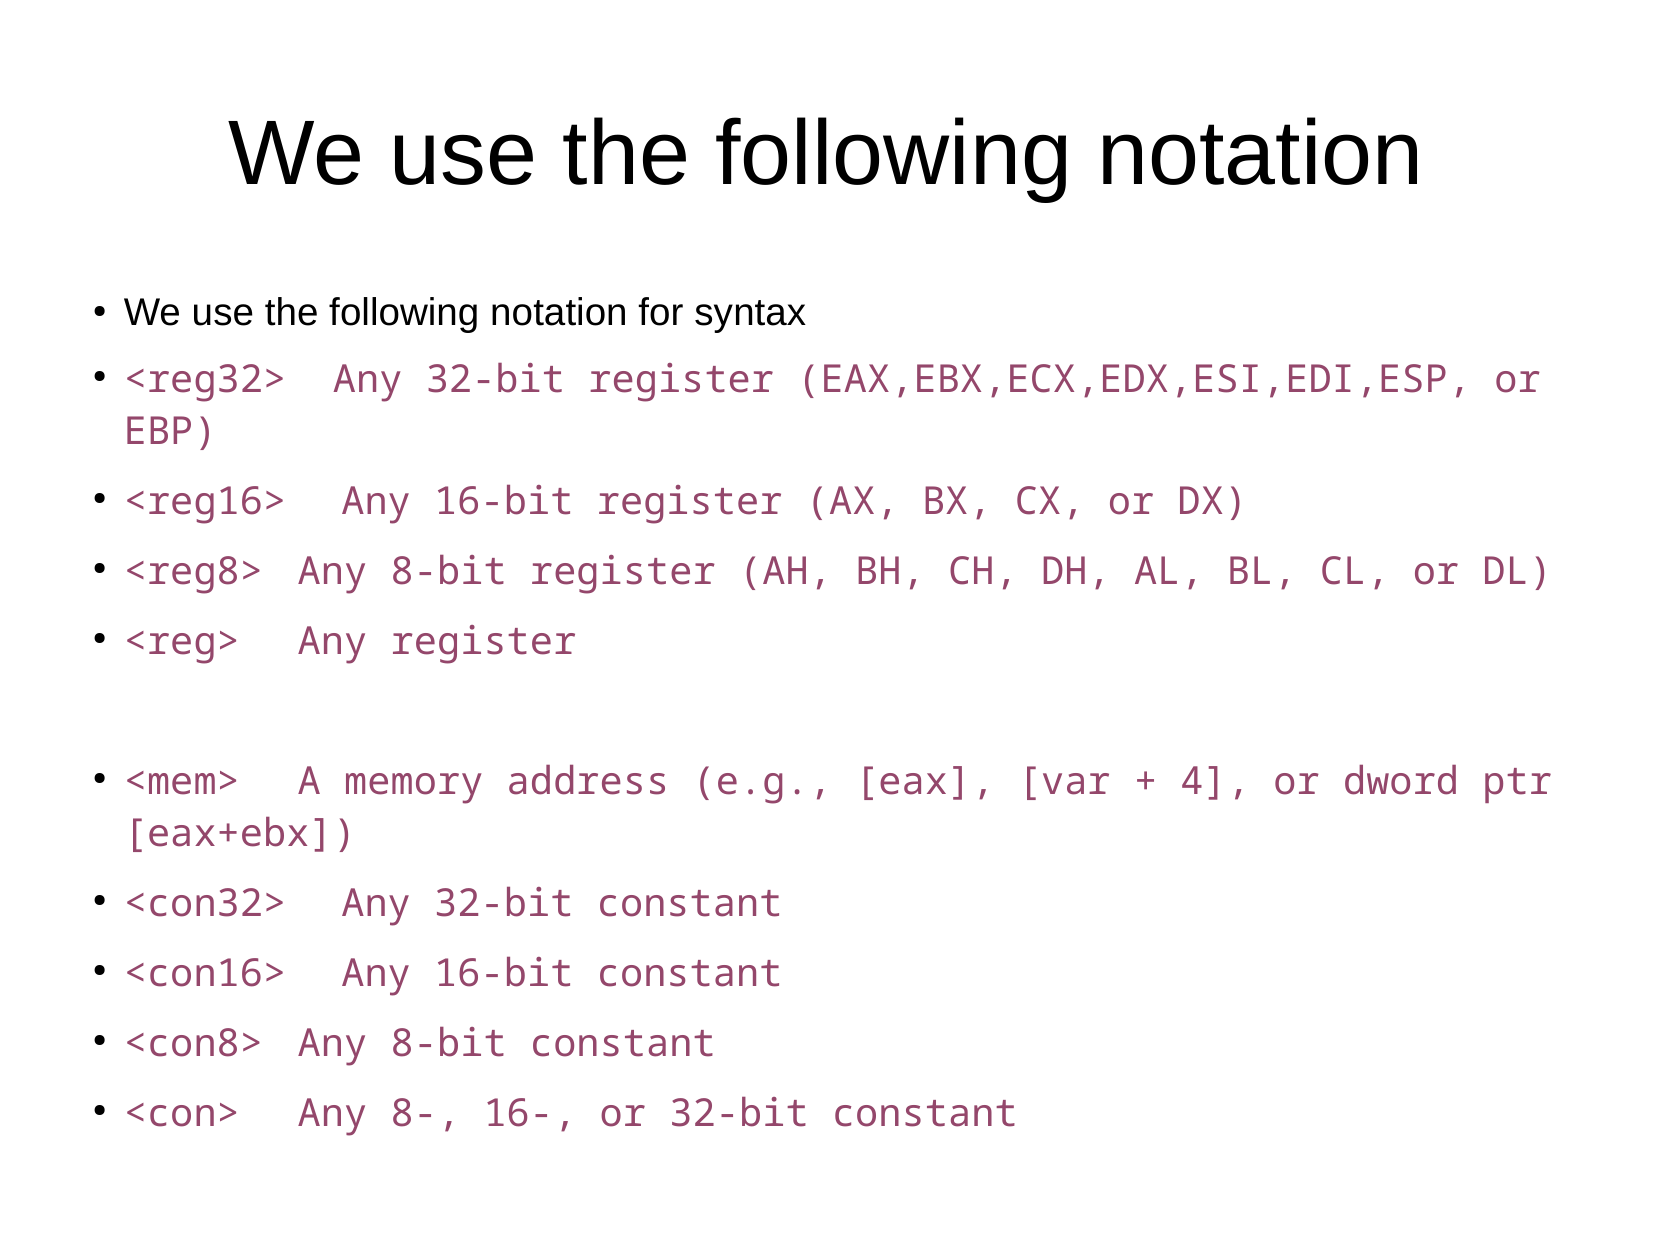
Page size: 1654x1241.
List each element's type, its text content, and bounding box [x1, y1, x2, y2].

title We use the following notation [82, 49, 1571, 257]
list We use the following notation for syntax <reg32> Any 32-bit register (EAX,EBX,ECX,EDX,ESI,EDI,ESP, or EBP) <reg16> Any 16-bit register (AX, BX, CX, or DX) <reg8> Any 8-bit register (AH, BH, CH, DH, AL, BL, CL, or DL) <reg> Any register <mem> A memory address (e.g., [eax], [var + 4], or dword ptr [eax+ebx]) <con32> Any 32-bit constant <con16> Any 16-bit constant <con8> Any 8-bit constant <con> Any 8-, 16-, or 32-bit constant [82, 290, 1571, 1163]
